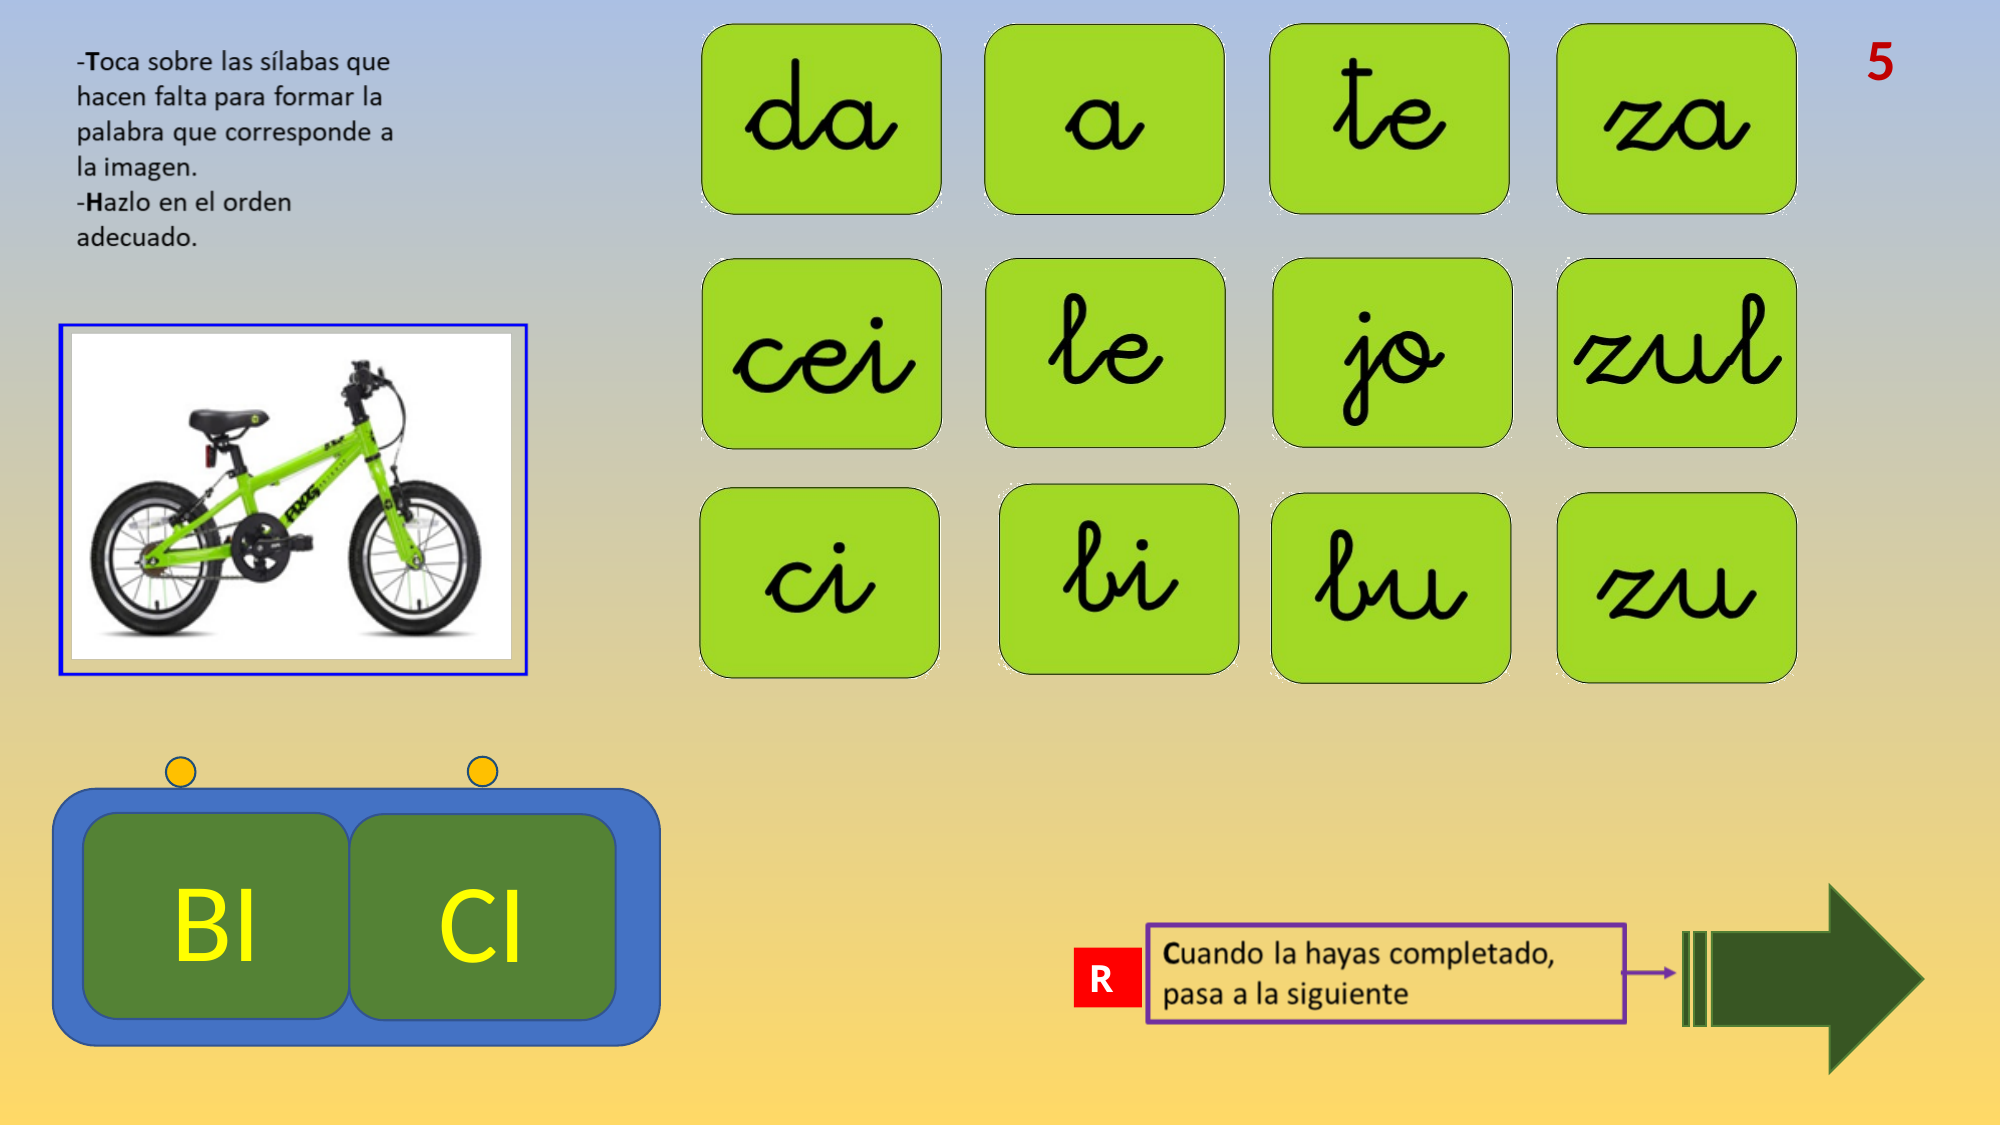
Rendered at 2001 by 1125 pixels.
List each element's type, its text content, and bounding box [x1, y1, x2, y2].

text_box [467, 756, 498, 787]
picture [58, 34, 431, 272]
text_box [1711, 885, 1924, 1073]
picture [998, 483, 1240, 675]
text_box CI [349, 814, 616, 1021]
picture [1556, 492, 1798, 684]
text_box 5 [1851, 14, 1953, 100]
text_box [1694, 932, 1707, 1026]
text_box BI [82, 812, 349, 1019]
text_box R [1073, 947, 1141, 1008]
picture [984, 23, 1226, 216]
picture [1141, 921, 1691, 1034]
picture [701, 258, 943, 450]
picture [1556, 23, 1798, 215]
text_box [165, 757, 196, 787]
picture [701, 23, 942, 215]
picture [1272, 257, 1514, 449]
picture [1556, 257, 1798, 450]
picture [699, 487, 941, 679]
picture [1269, 23, 1510, 215]
picture [985, 257, 1226, 450]
picture [1270, 492, 1512, 684]
text_box [52, 788, 660, 1046]
picture [57, 322, 530, 678]
